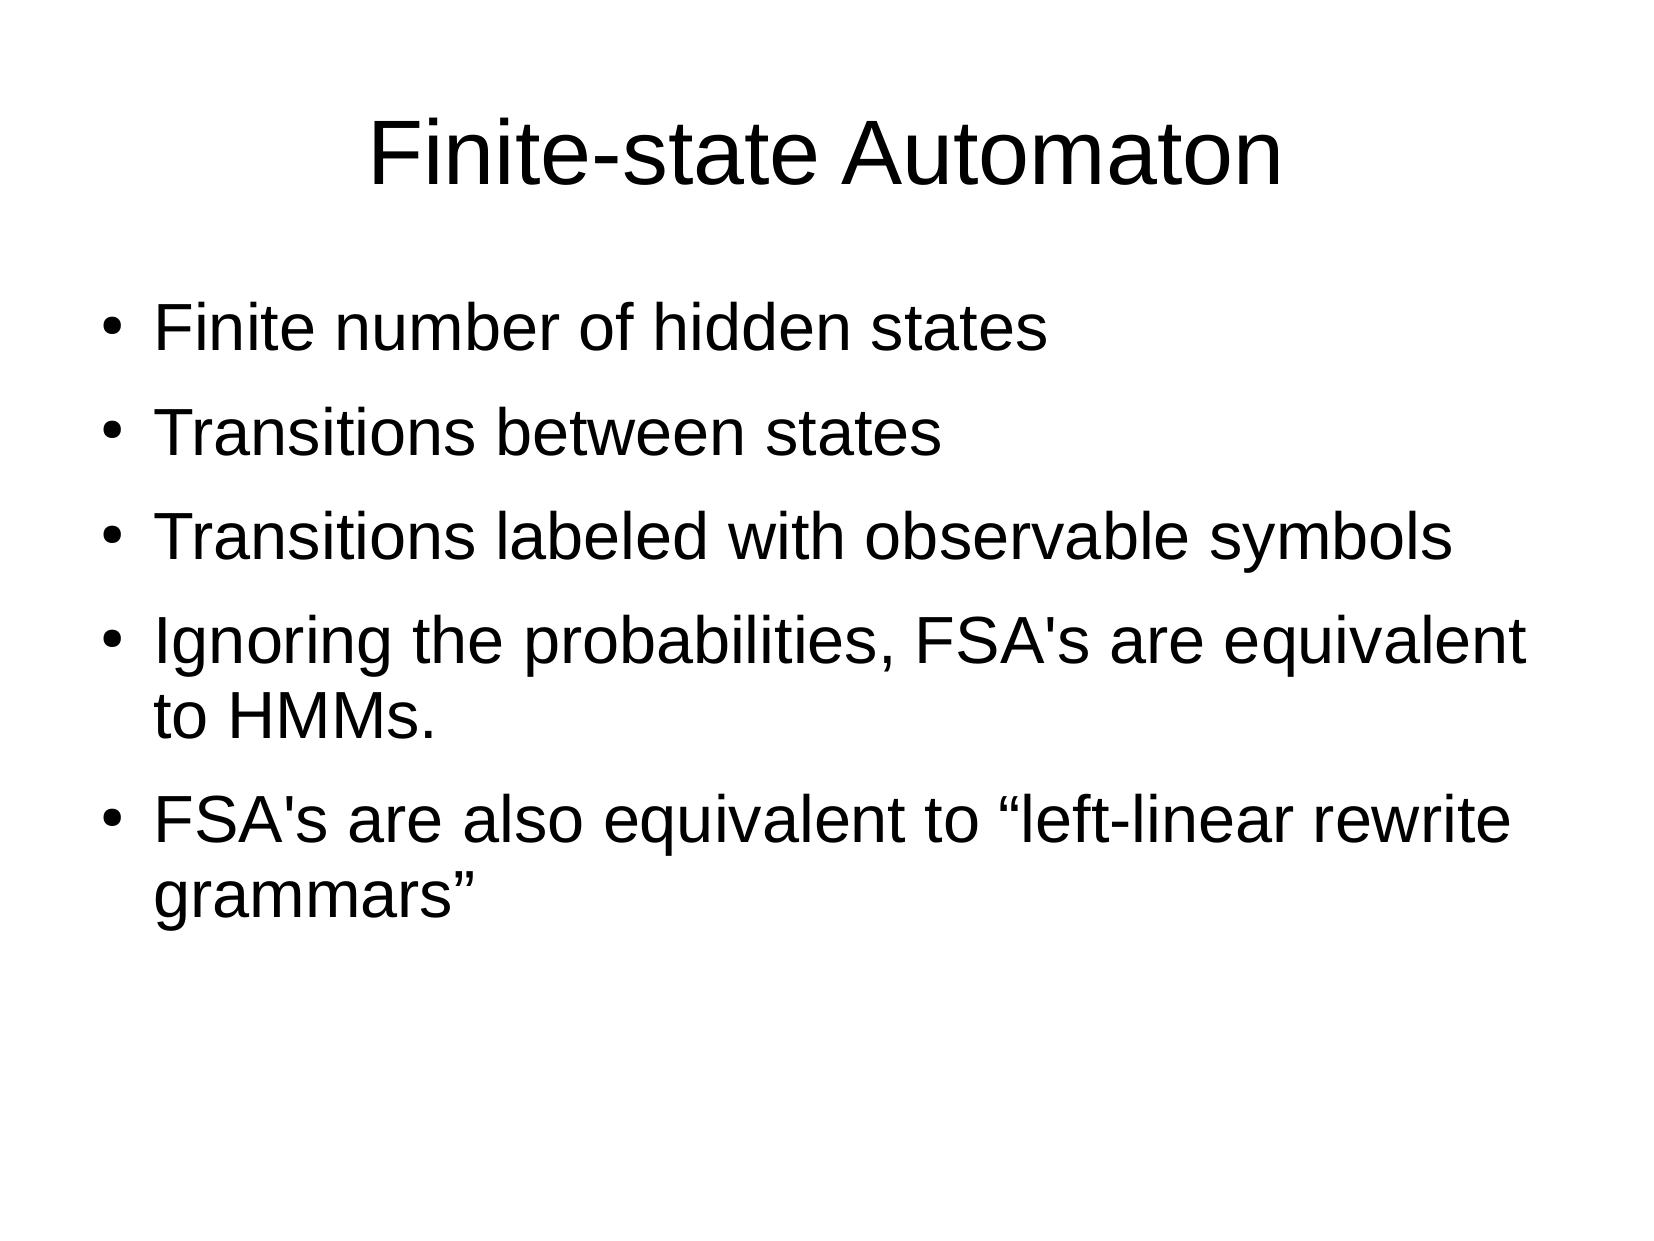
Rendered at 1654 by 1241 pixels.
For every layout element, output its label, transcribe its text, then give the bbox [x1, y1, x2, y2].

list Finite number of hidden states Transitions between states Transitions labeled with observable symbols Ignoring the probabilities, FSA's are equivalent to HMMs. FSA's are also equivalent to “left-linear rewrite grammars” [82, 290, 1571, 995]
title Finite-state Automaton [82, 56, 1571, 250]
